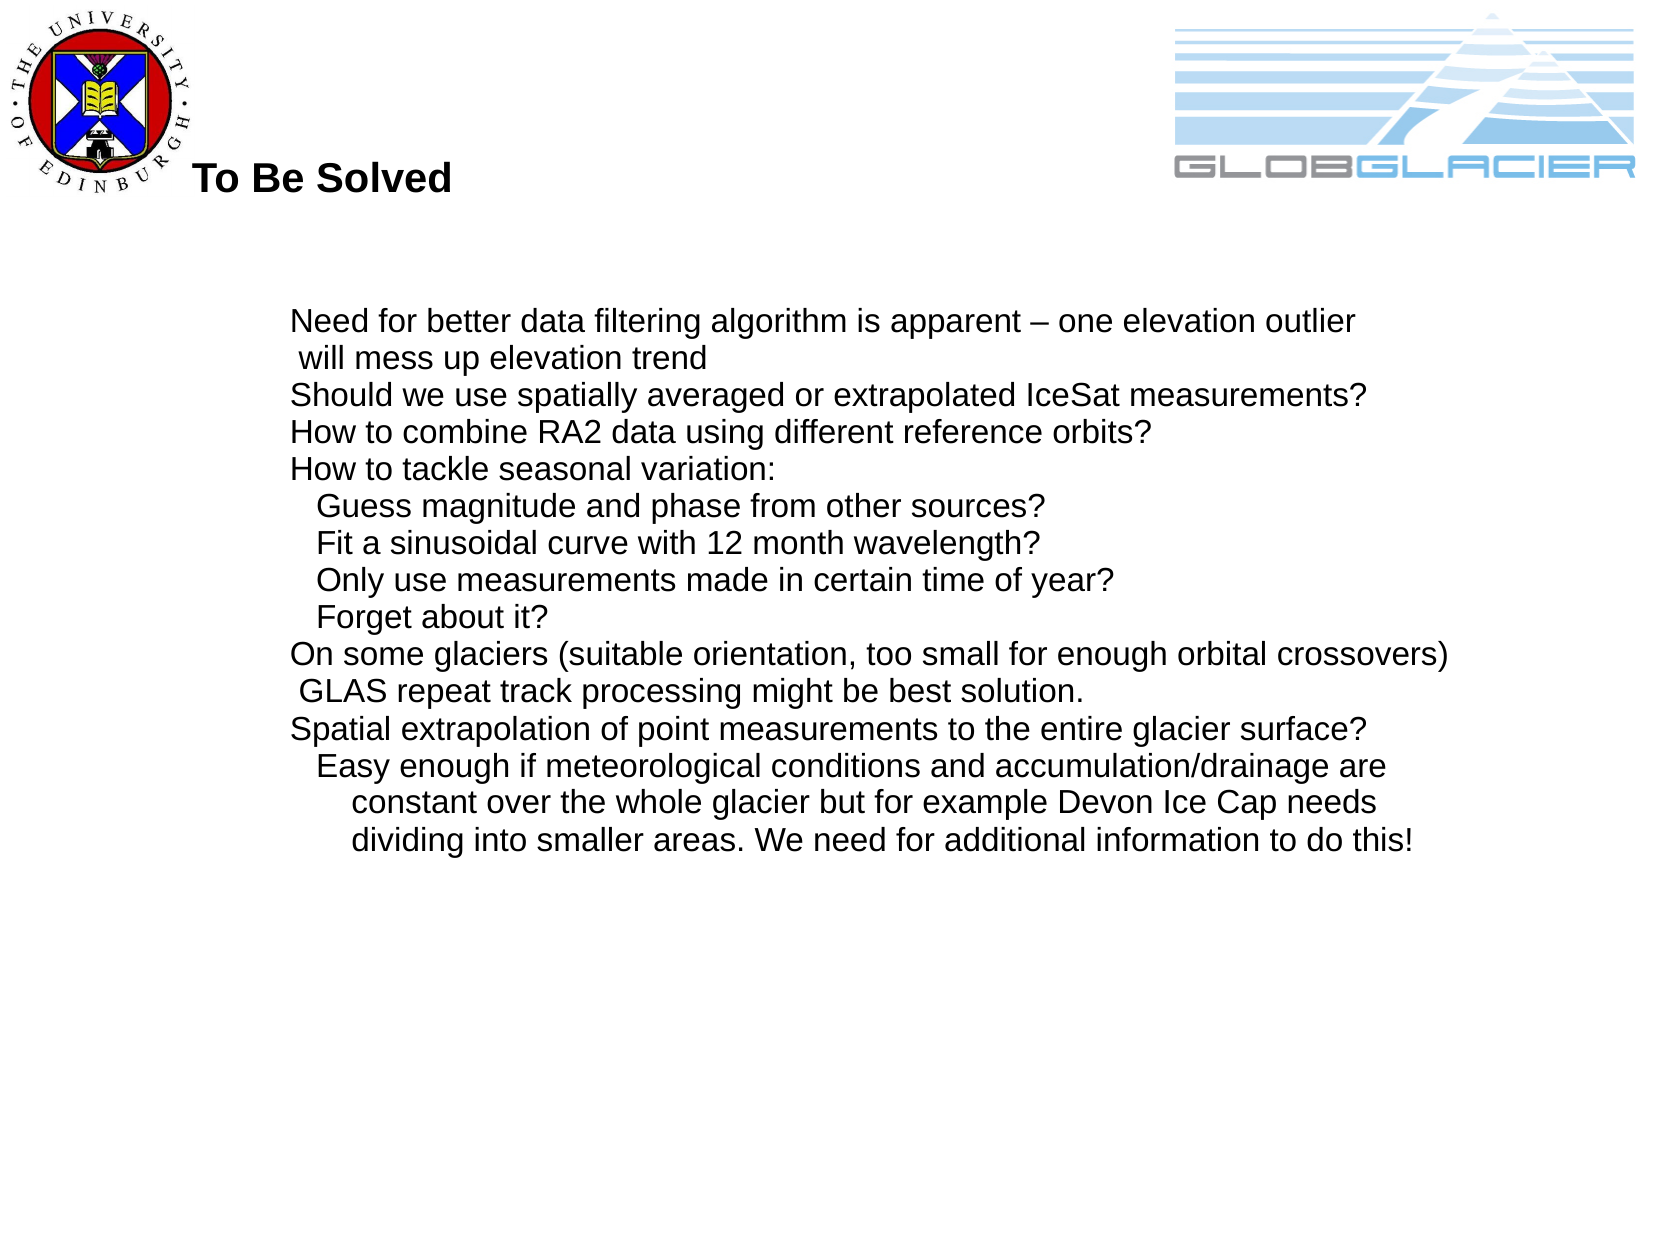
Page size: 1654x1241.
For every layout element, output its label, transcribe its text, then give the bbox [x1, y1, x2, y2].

picture [6, 5, 195, 197]
text_box To Be Solved [177, 147, 468, 226]
picture [1139, 0, 1654, 188]
text_box Need for better data filtering algorithm is apparent – one elevation outlier will mess up elevation trend Should we use spatially averaged or extrapolated IceSat measurements? How to combine RA2 data using different reference orbits? How to tackle seasonal variation: Guess magnitude and phase from other sources? Fit a sinusoidal curve with 12 month wavelength? Only use measurements made in certain time of year? Forget about it? On some glaciers (suitable orientation, too small for enough orbital crossovers) GLAS repeat track processing might be best solution. Spatial extrapolation of point measurements to the entire glacier surface? Easy enough if meteorological conditions and accumulation/drainage are constant over the whole glacier but for example Devon Ice Cap needs dividing into smaller areas. We need for additional information to do this! [265, 295, 1478, 1102]
